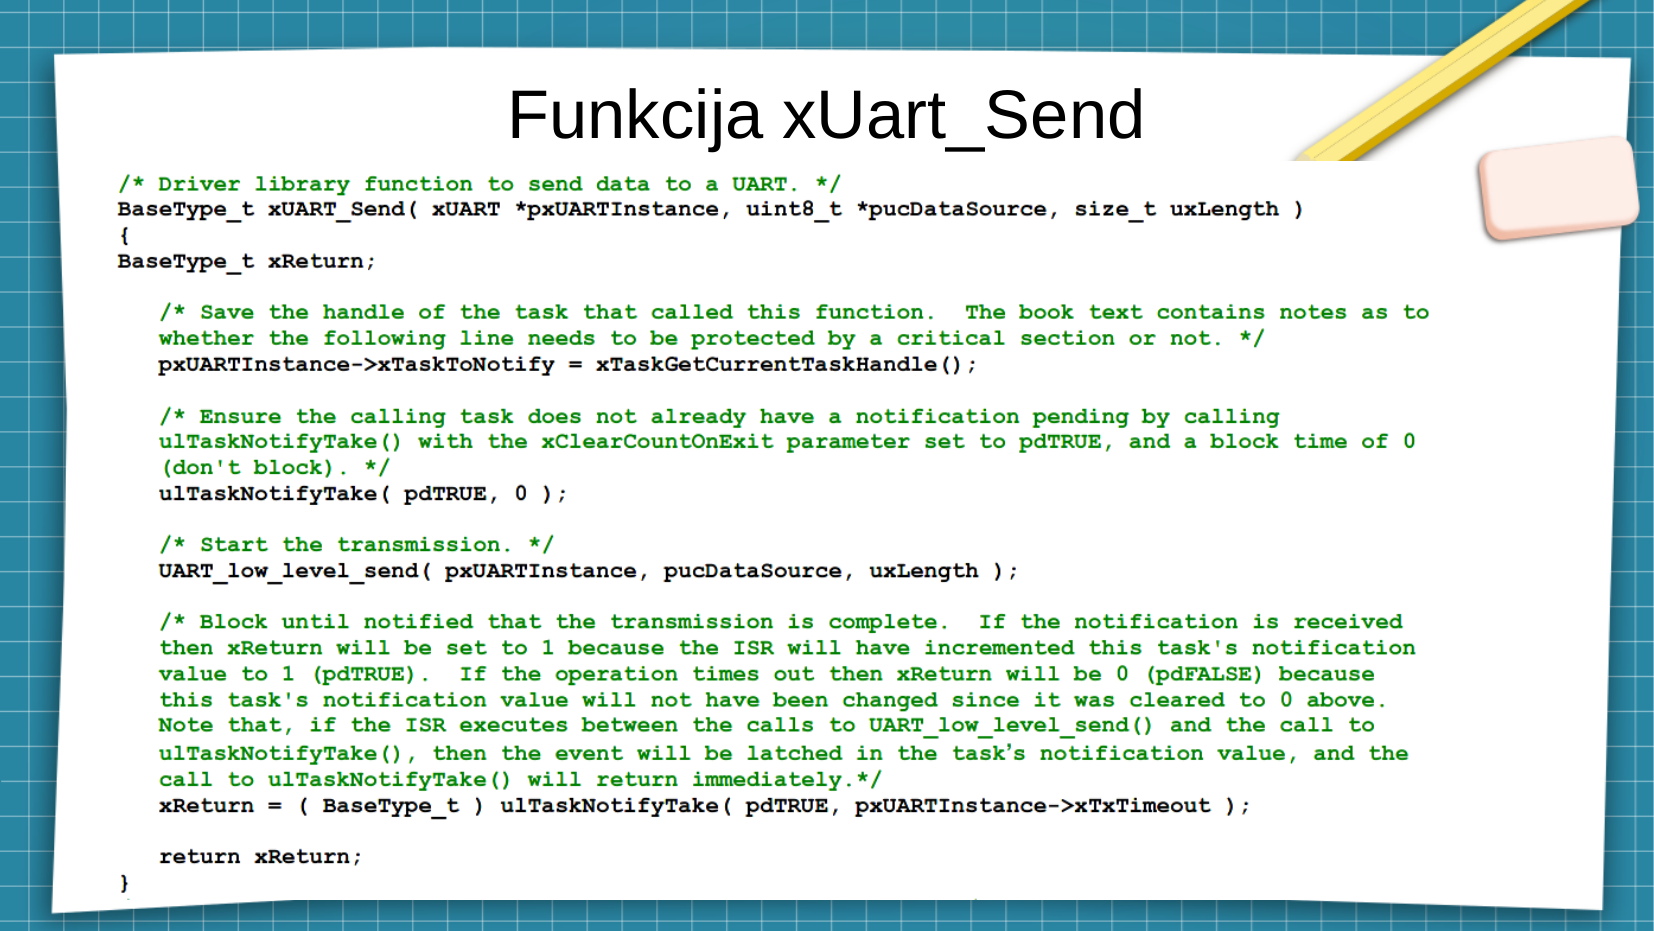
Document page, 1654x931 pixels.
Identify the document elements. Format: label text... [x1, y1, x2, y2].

title Funkcija xUart_Send [82, 37, 1571, 193]
picture [0, 0, 1654, 931]
